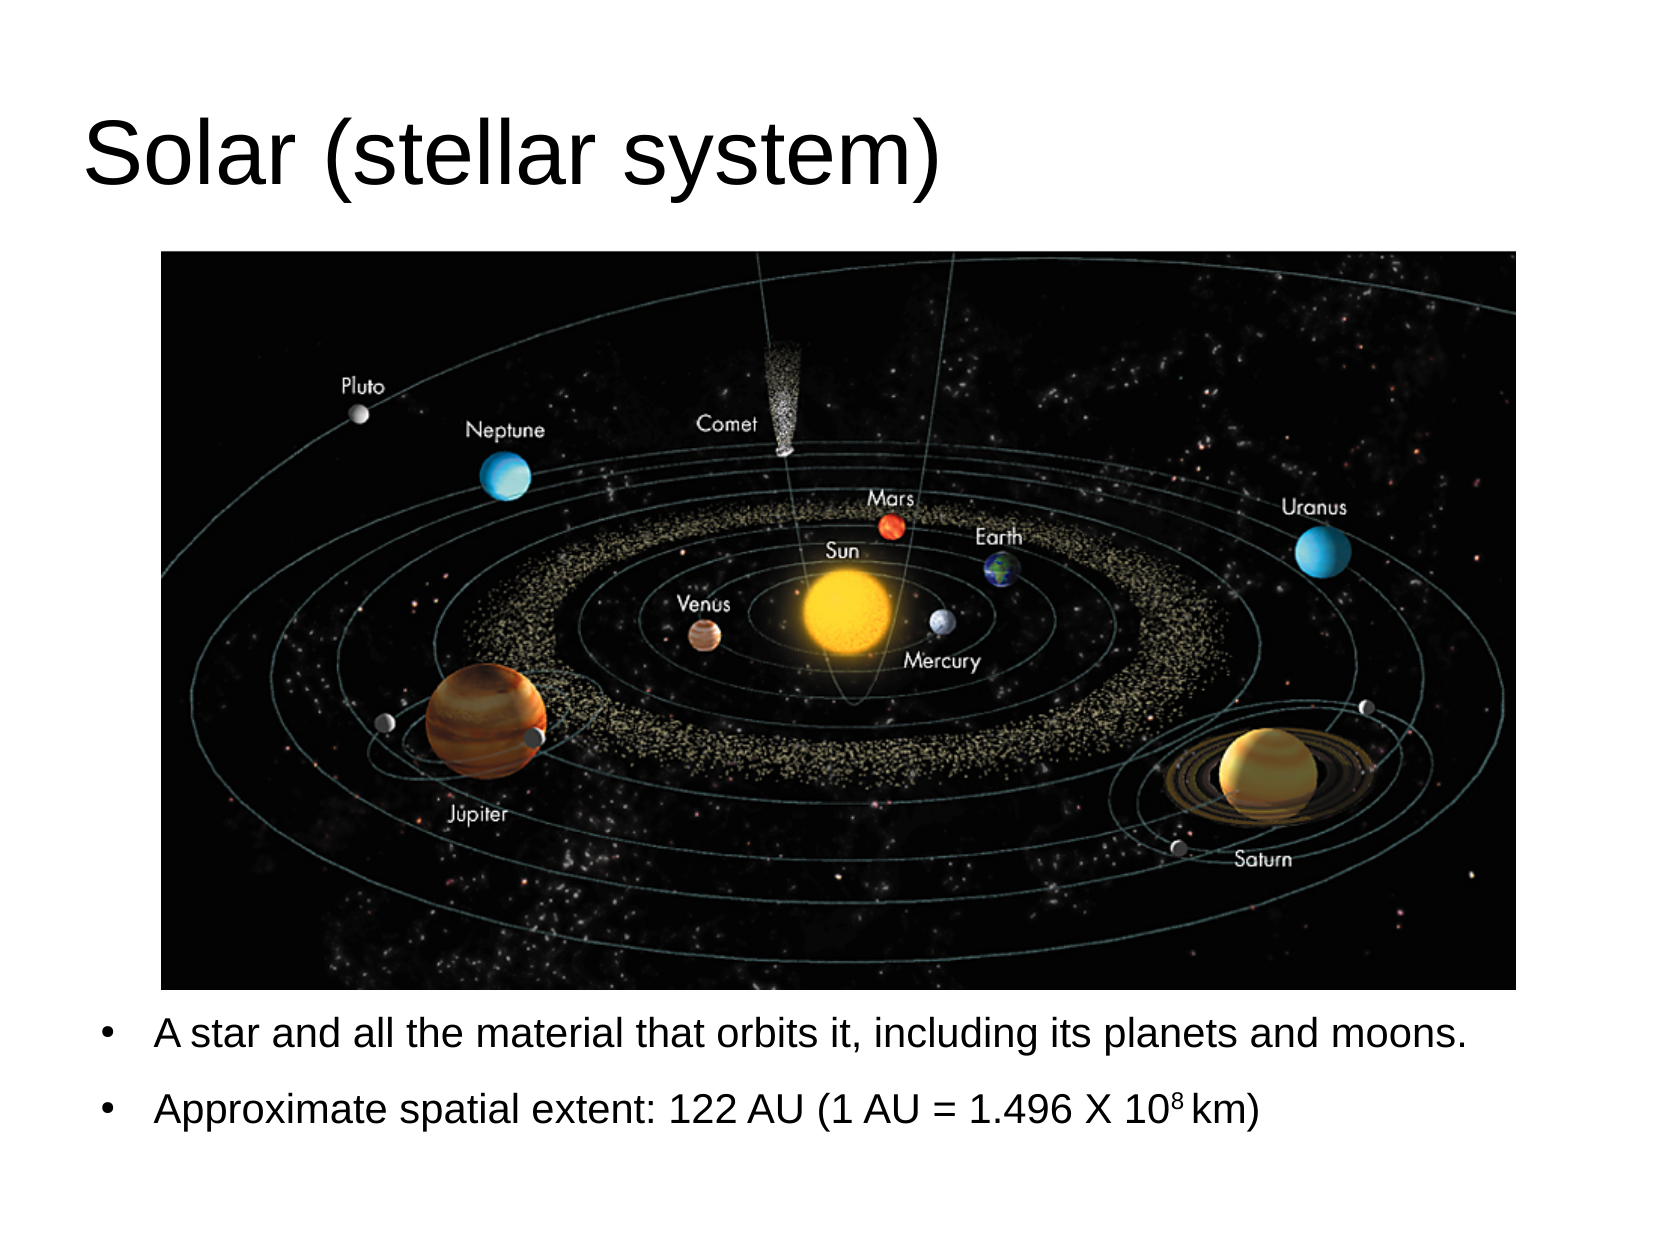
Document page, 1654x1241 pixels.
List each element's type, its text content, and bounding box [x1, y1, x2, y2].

list A star and all the material that orbits it, including its planets and moons. Approximate spatial extent: 122 AU (1 AU = 1.496 X 108 km) [82, 1009, 1571, 1141]
picture [161, 250, 1516, 991]
title Solar (stellar system) [82, 49, 1571, 257]
